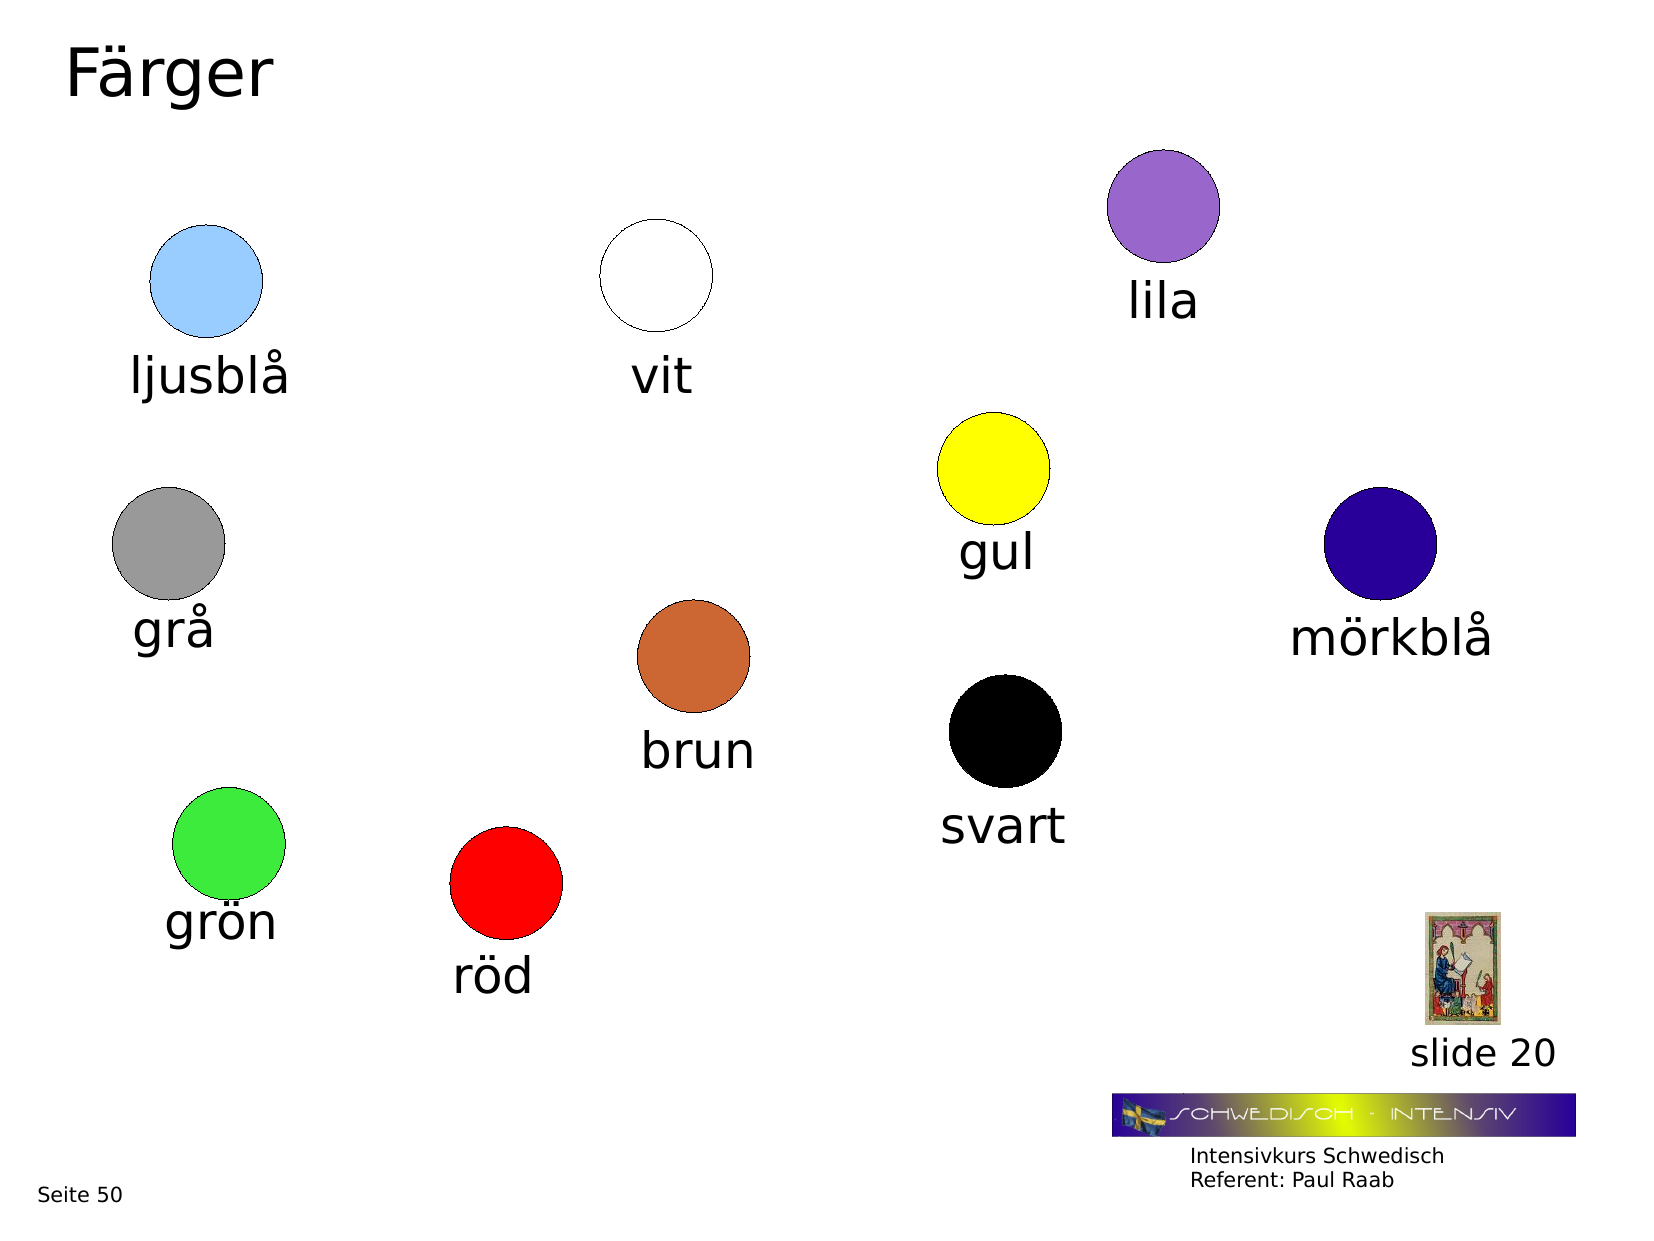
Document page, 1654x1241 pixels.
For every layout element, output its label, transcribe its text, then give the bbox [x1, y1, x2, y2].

text_box brun [625, 714, 788, 788]
picture [1112, 1093, 1576, 1137]
text_box [112, 487, 226, 593]
picture [1425, 912, 1501, 1024]
text_box ljusblå [114, 339, 314, 413]
text_box slide 20 [1395, 1024, 1595, 1084]
text_box Färger [49, 26, 301, 120]
text_box [172, 787, 286, 886]
text_box [1107, 149, 1220, 263]
text_box lila [1113, 264, 1238, 338]
text_box [149, 224, 263, 338]
text_box svart [925, 789, 1088, 863]
text_box grön [150, 886, 312, 960]
text_box röd [438, 939, 563, 1013]
text_box [1324, 487, 1437, 601]
text_box vit [615, 339, 710, 413]
text_box [637, 599, 751, 713]
text_box [449, 826, 563, 939]
text_box grå [118, 593, 243, 667]
text_box [937, 412, 1051, 515]
text_box [599, 219, 713, 332]
text_box [949, 674, 1062, 788]
text_box gul [943, 515, 1068, 589]
text_box mörkblå [1275, 601, 1538, 676]
